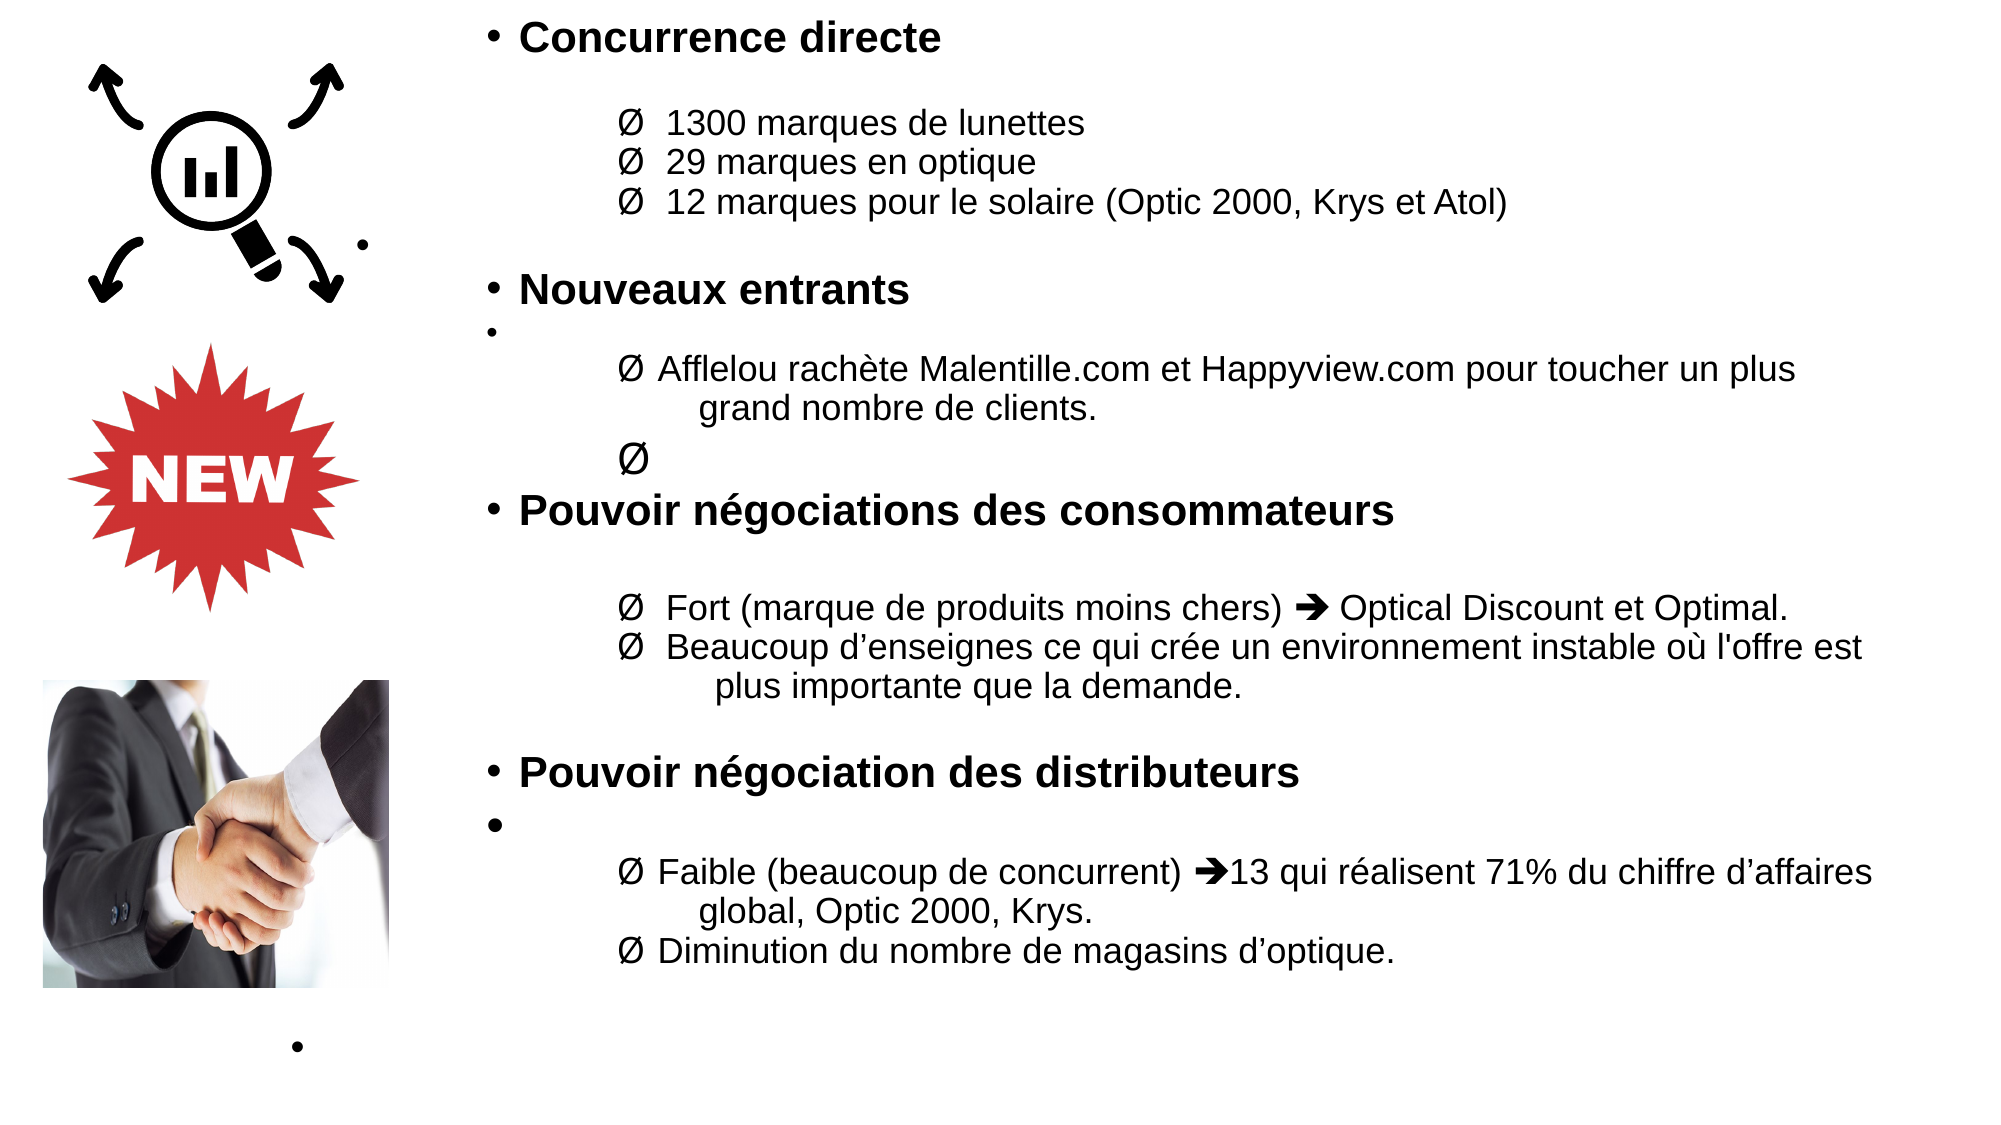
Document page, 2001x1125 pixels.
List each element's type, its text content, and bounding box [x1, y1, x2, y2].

list Concurrence directe 1300 marques de lunettes 29 marques en optique 12 marques pour le solaire (Optic 2000, Krys et Atol) Nouveaux entrants Afflelou rachète Malentille.com et Happyview.com pour toucher un plus grand nombre de clients. Pouvoir négociations des consommateurs Fort (marque de produits moins chers)  Optical Discount et Optimal. Beaucoup d’enseignes ce qui crée un environnement instable où l'offre est plus importante que la demande. Pouvoir négociation des distributeurs Faible (beaucoup de concurrent) 13 qui réalisent 71% du chiffre d’affaires global, Optic 2000, Krys. Diminution du nombre de magasins d’optique. [275, 7, 1912, 1018]
picture [20, 55, 412, 670]
picture [42, 680, 389, 988]
